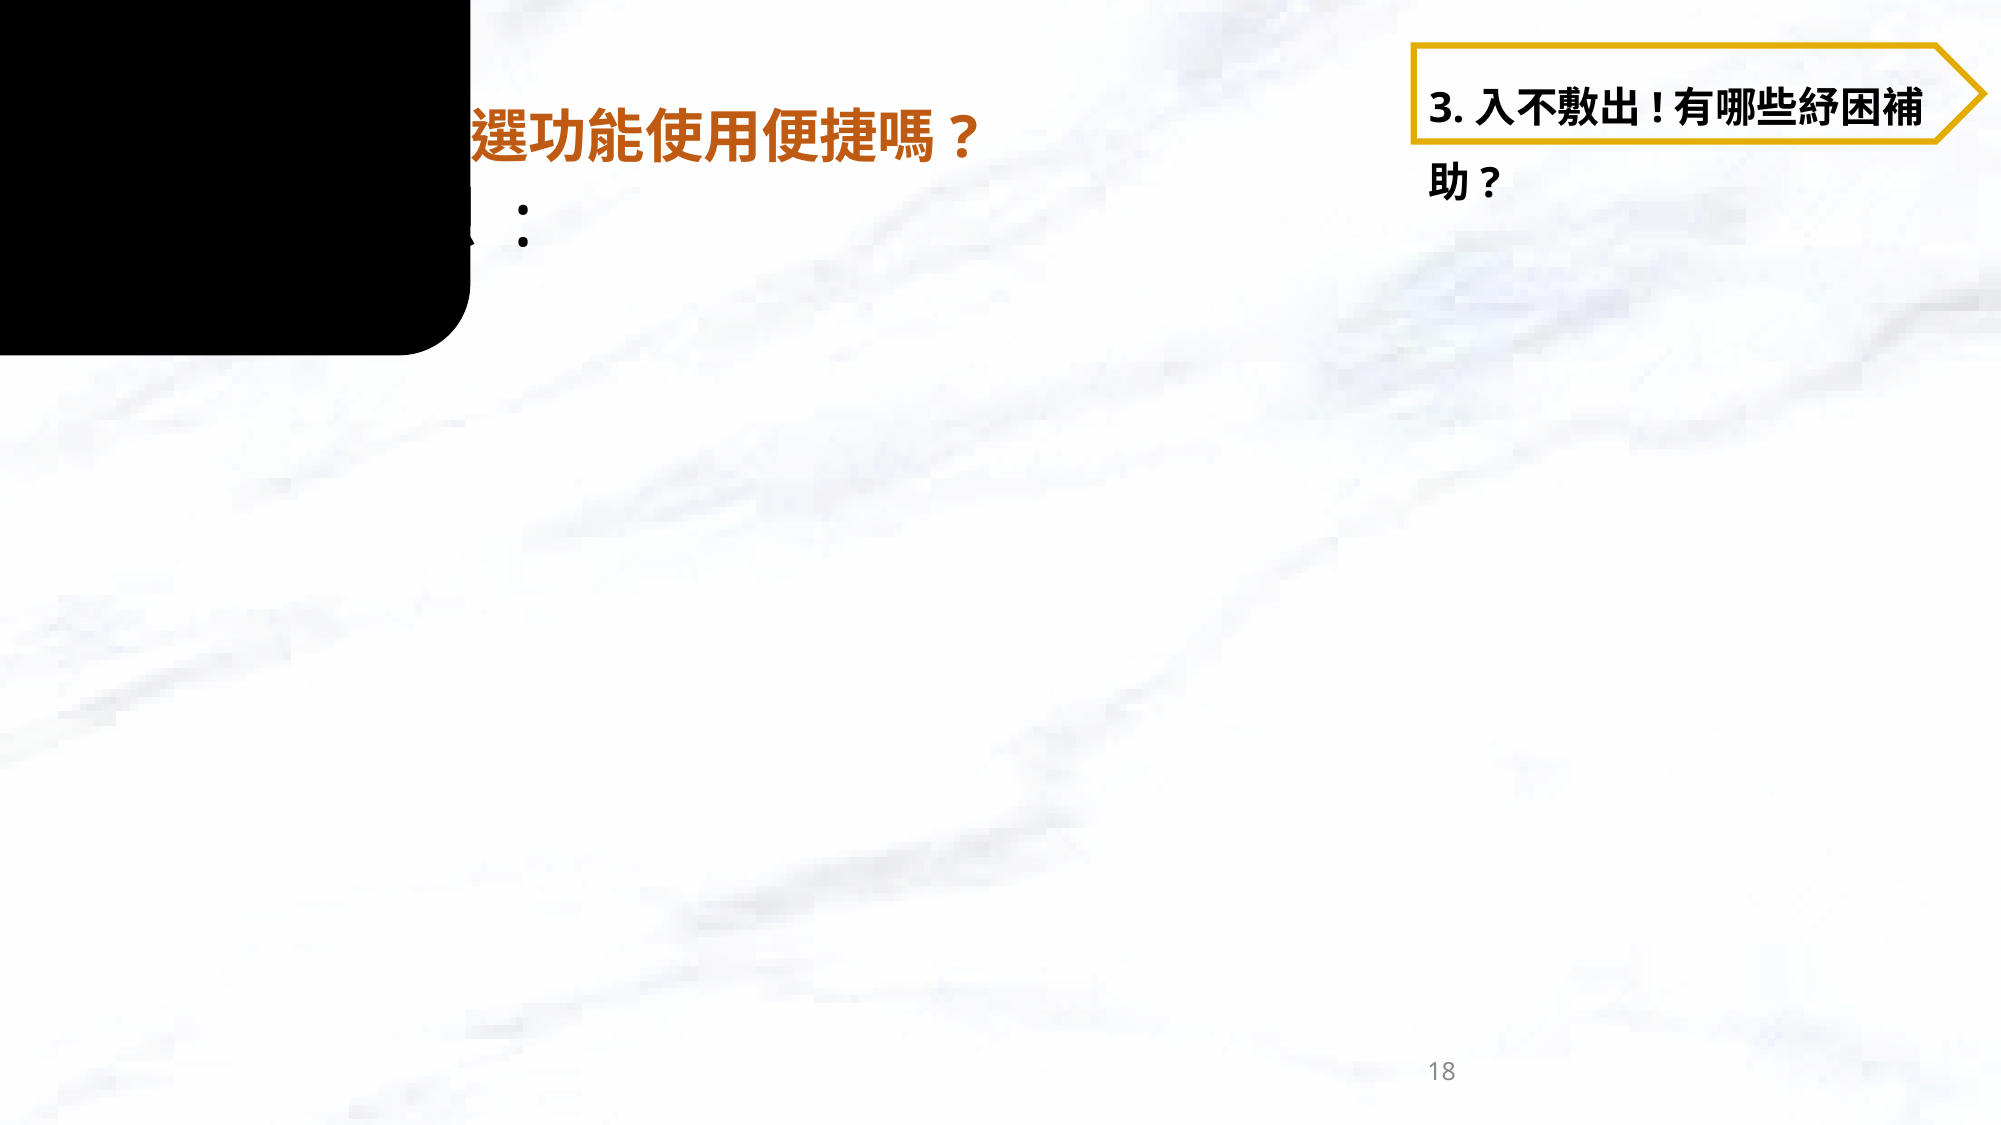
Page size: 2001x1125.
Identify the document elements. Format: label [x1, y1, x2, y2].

text_box [0, 0, 471, 356]
picture [0, 0, 2000, 1125]
